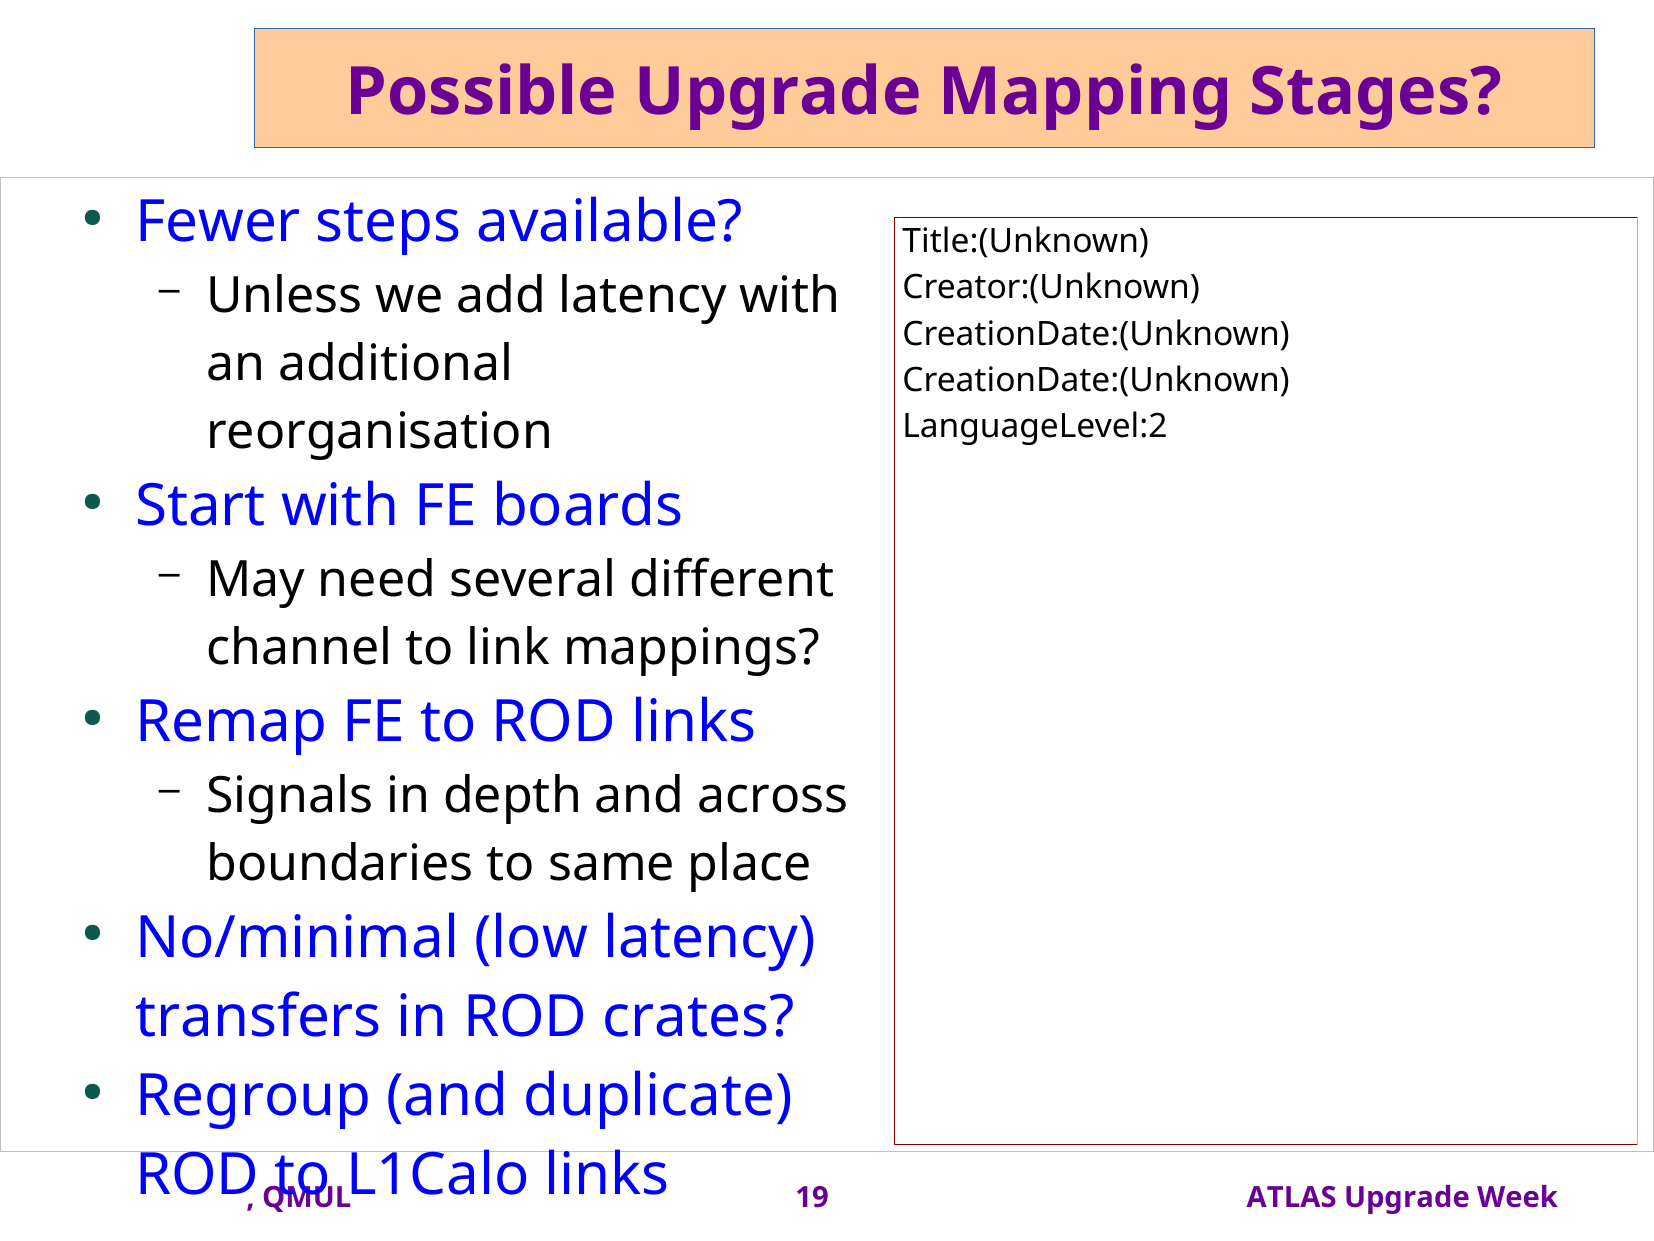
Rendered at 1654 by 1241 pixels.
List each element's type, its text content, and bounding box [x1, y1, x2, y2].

picture [891, 215, 1638, 1145]
list Fewer steps available? Unless we add latency with an additional reorganisation Start with FE boards May need several different channel to link mappings? Remap FE to ROD links Signals in depth and across boundaries to same place No/minimal (low latency) transfers in ROD crates? Regroup (and duplicate) ROD to L1Calo links [64, 179, 860, 1166]
title Possible Upgrade Mapping Stages? [254, 28, 1595, 148]
